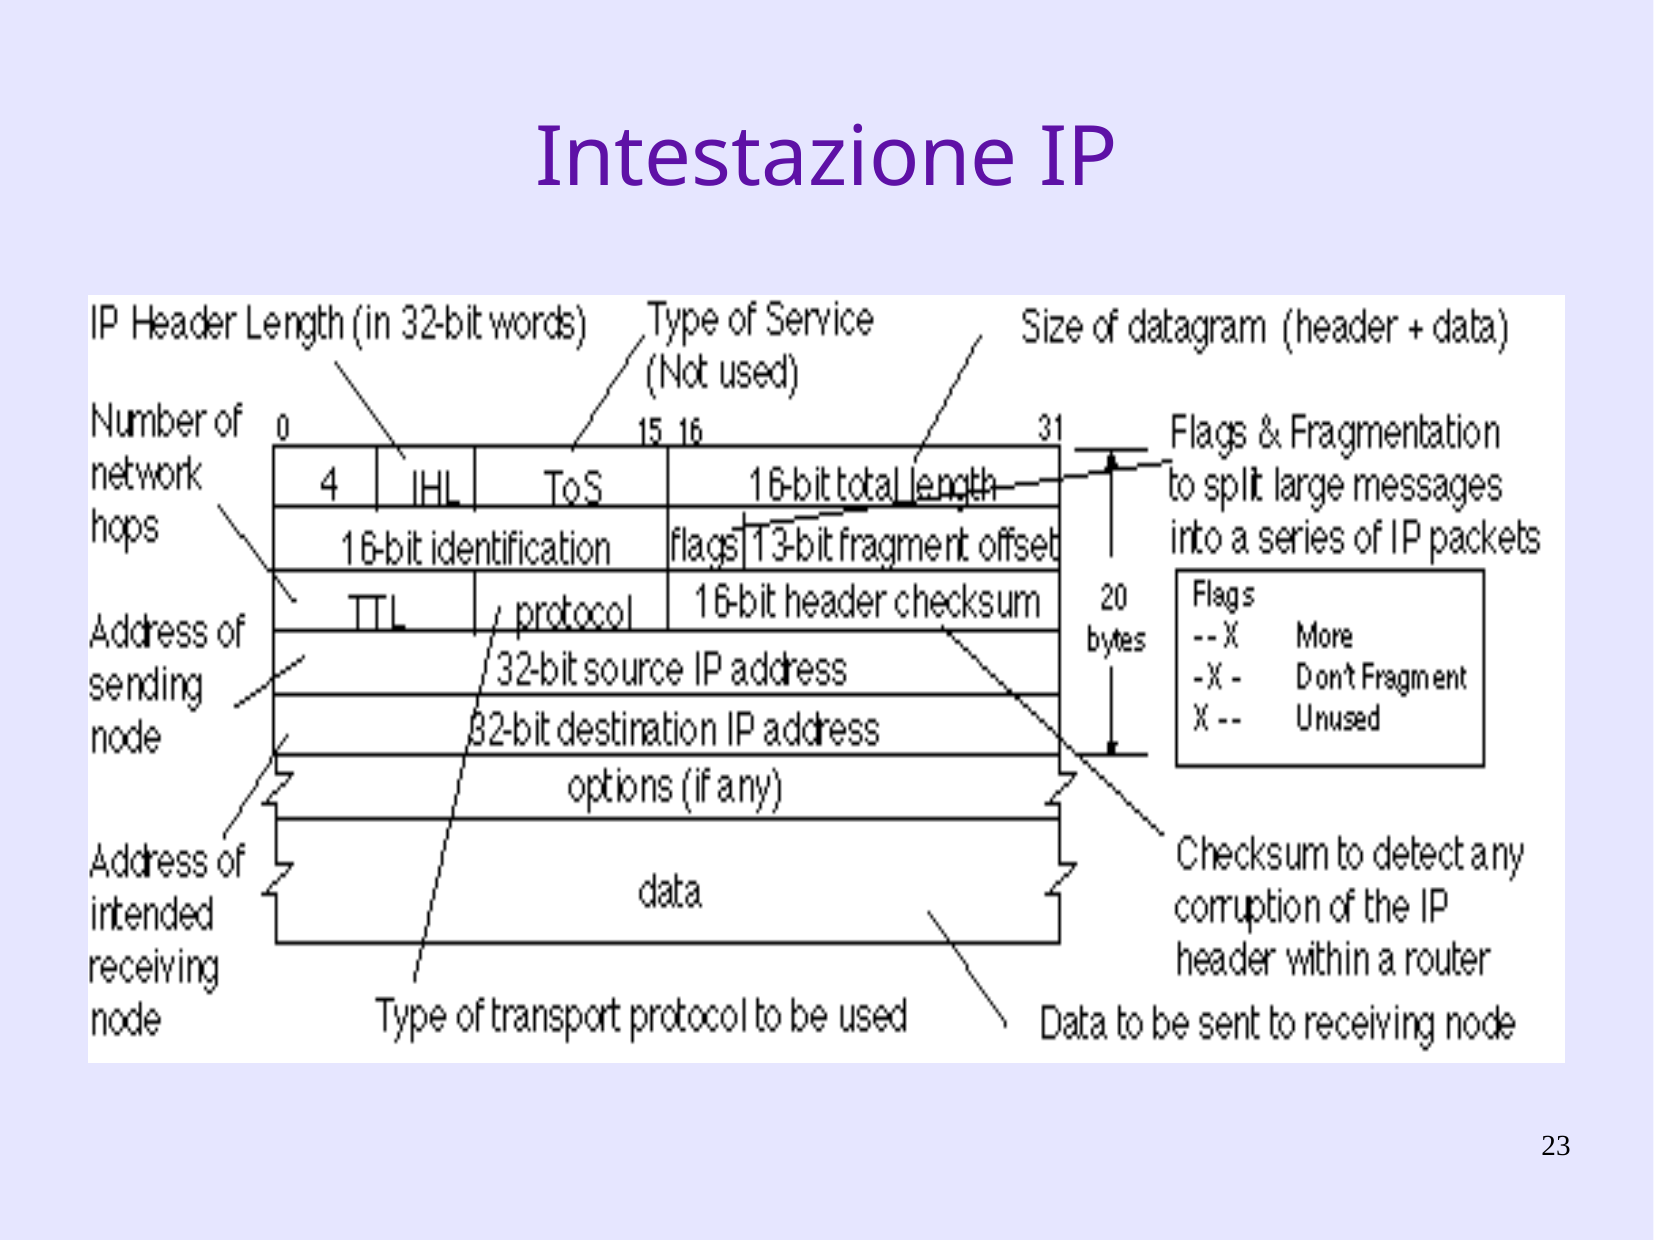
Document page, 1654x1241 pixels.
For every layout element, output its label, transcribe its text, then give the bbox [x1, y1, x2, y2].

picture [88, 295, 1565, 1063]
title Intestazione IP [82, 49, 1571, 257]
